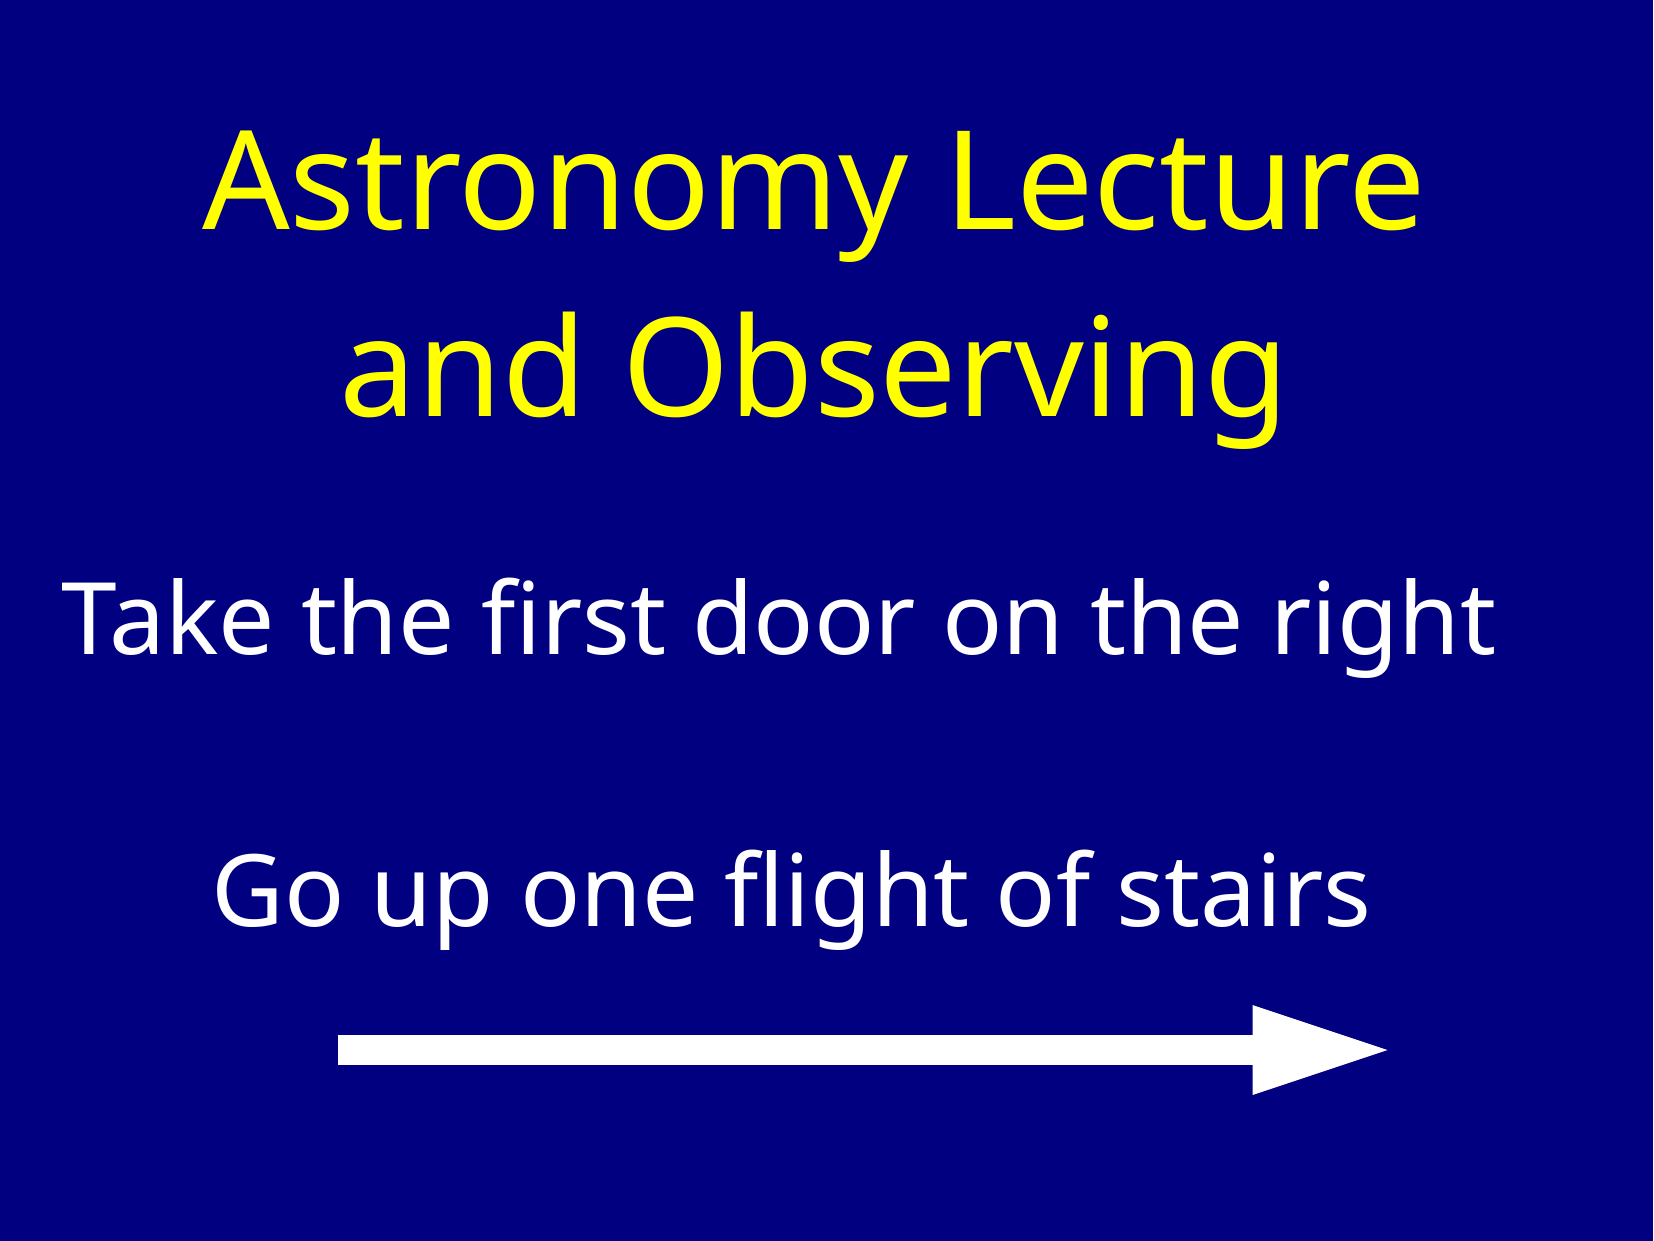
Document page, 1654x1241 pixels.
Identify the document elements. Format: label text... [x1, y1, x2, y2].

text_box Take the first door on the right Go up one flight of stairs [47, 539, 1580, 916]
text_box Astronomy Lecture and Observing [187, 75, 1500, 422]
